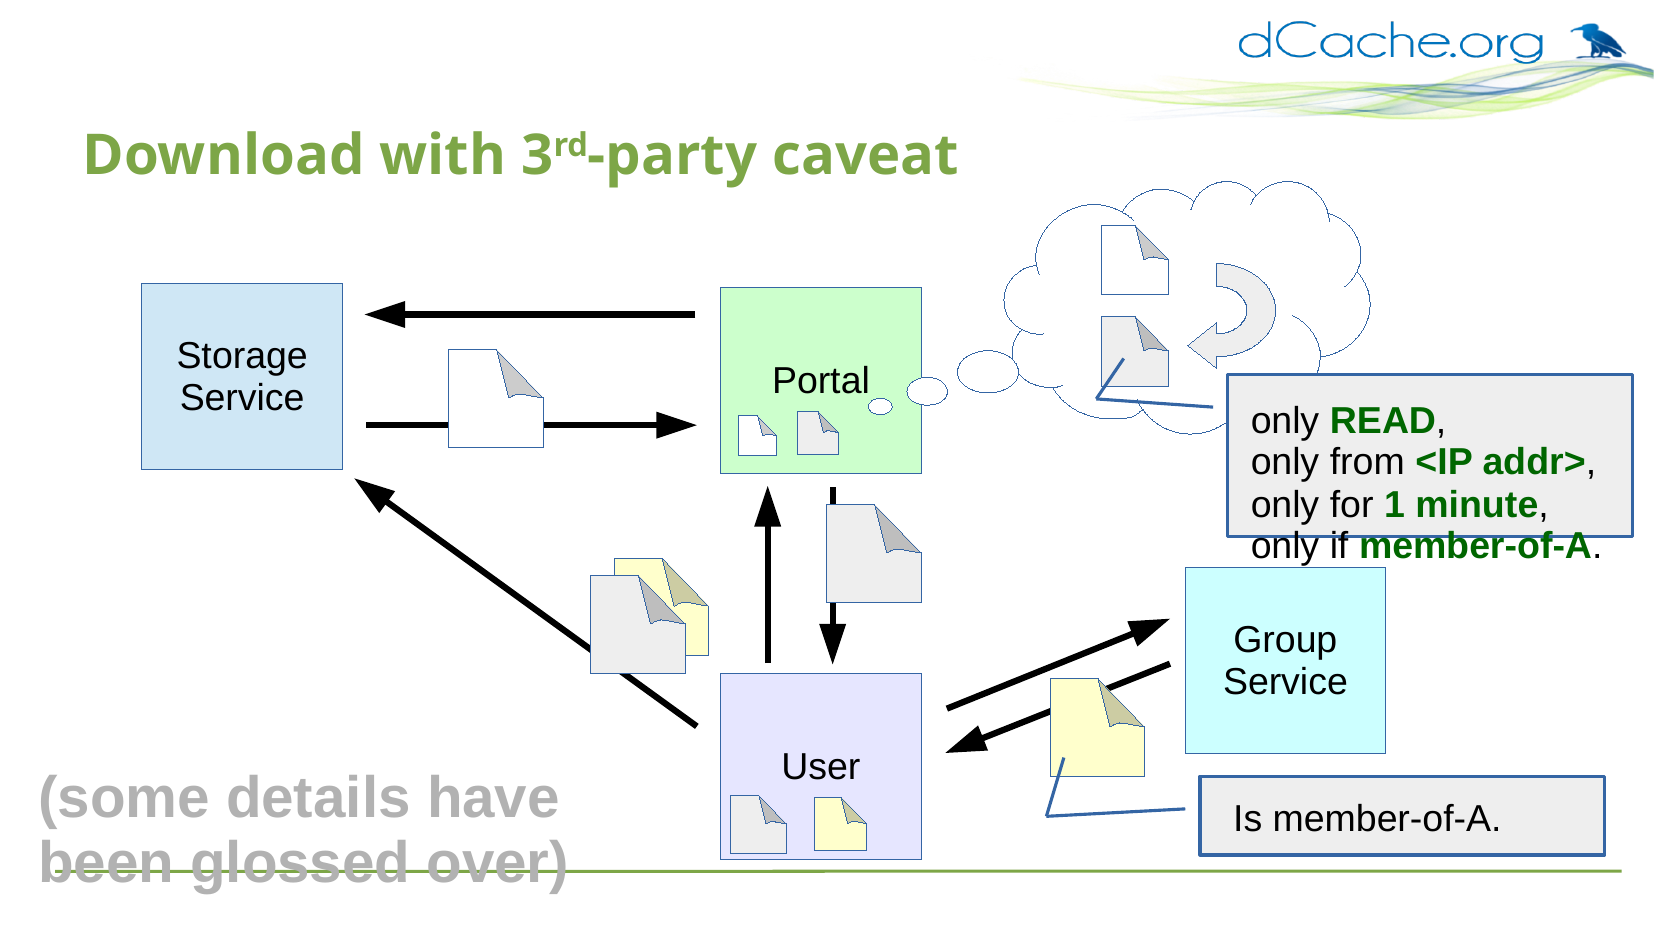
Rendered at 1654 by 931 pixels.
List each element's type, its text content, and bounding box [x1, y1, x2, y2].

text_box [730, 795, 787, 854]
text_box only READ, only from <IP addr>, only for 1 minute, only if member-of-A. [1236, 391, 1621, 575]
text_box Is member-of-A. [1218, 790, 1561, 856]
title Download with 3rd-party caveat [82, 116, 1605, 189]
text_box Portal [720, 287, 922, 474]
picture [956, 12, 1654, 127]
text_box [797, 411, 839, 455]
text_box [957, 189, 1633, 536]
text_box [738, 415, 777, 456]
text_box Storage Service [141, 283, 343, 470]
text_box [590, 558, 709, 674]
text_box [814, 797, 867, 851]
text_box [448, 349, 544, 448]
text_box [1046, 678, 1186, 817]
text_box [906, 377, 948, 406]
text_box [1200, 776, 1605, 855]
text_box (some details have been glossed over) [23, 757, 603, 903]
text_box Group Service [1185, 567, 1386, 754]
text_box [868, 398, 893, 415]
text_box User [720, 673, 922, 860]
text_box [826, 504, 922, 603]
